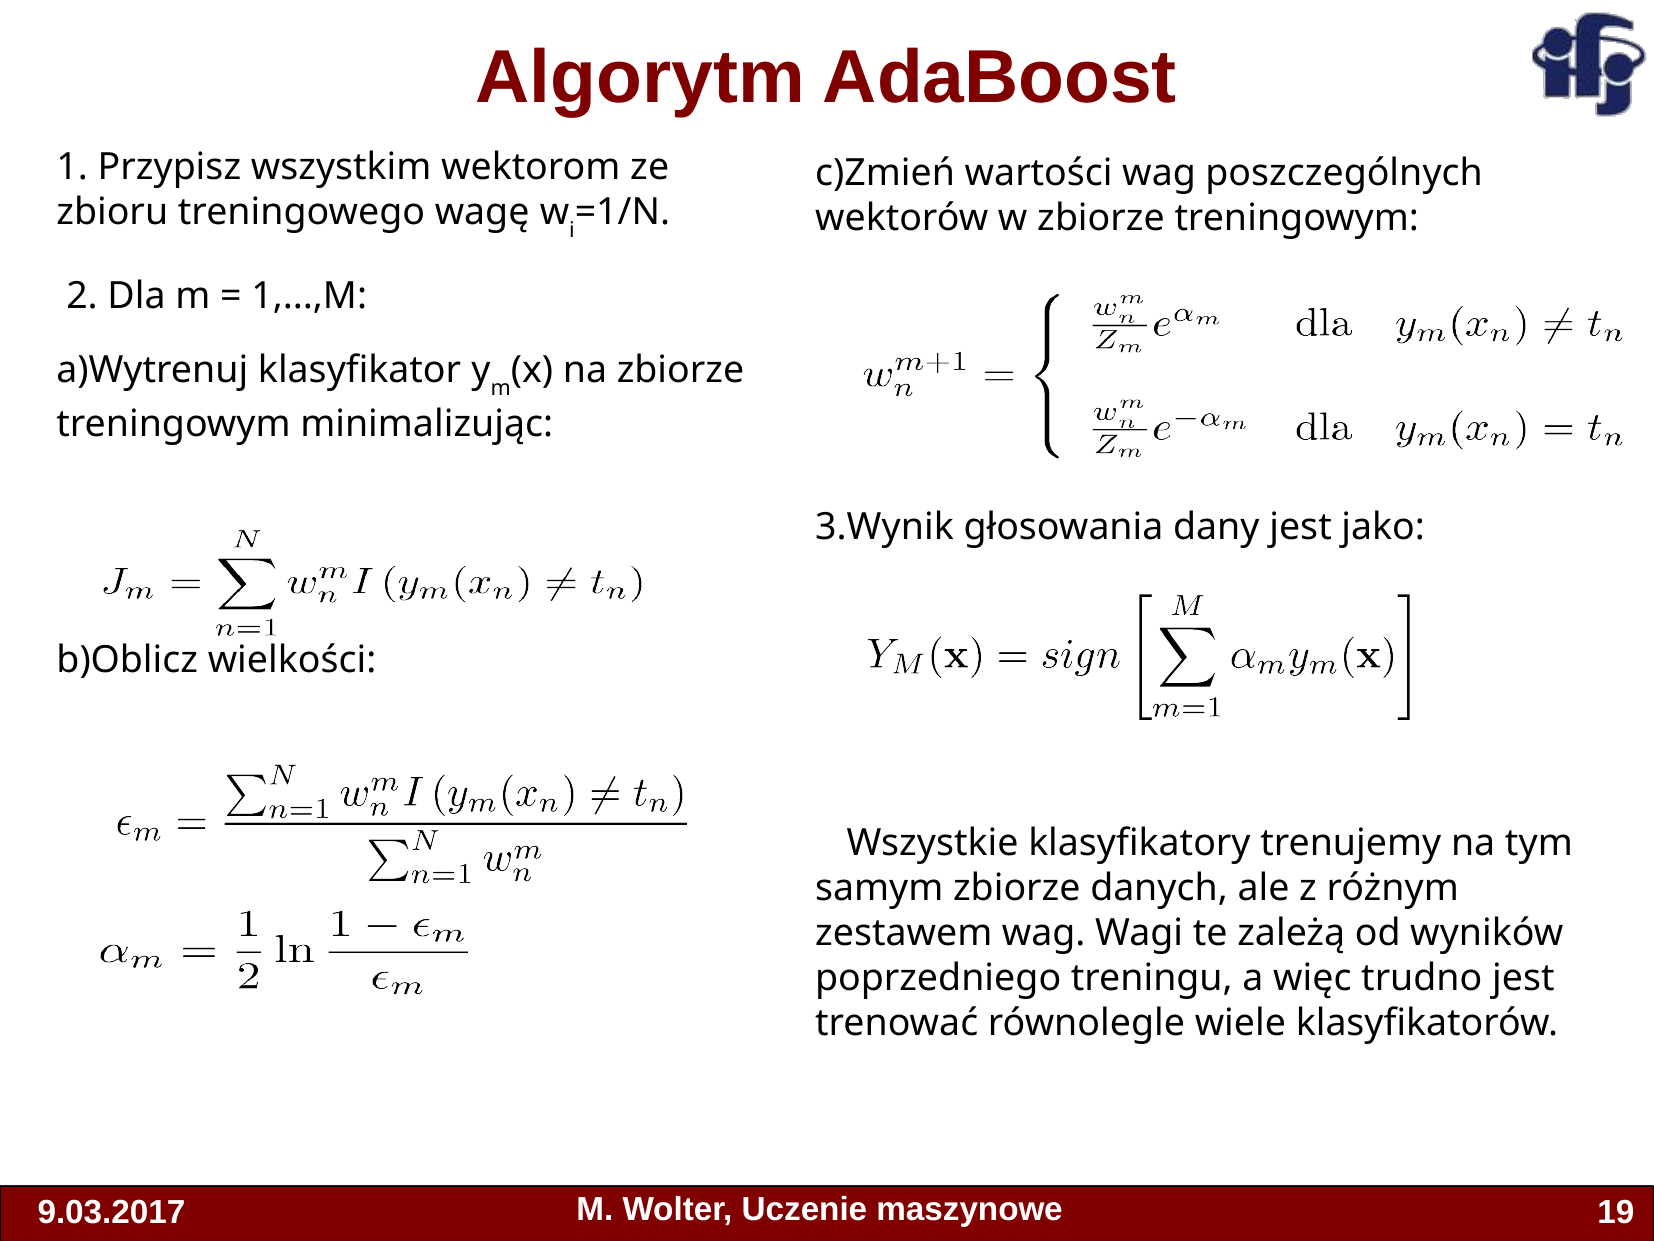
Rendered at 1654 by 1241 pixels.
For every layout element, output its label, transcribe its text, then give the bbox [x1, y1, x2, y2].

picture [1525, 0, 1654, 129]
picture [95, 905, 473, 999]
picture [112, 760, 692, 886]
picture [859, 289, 1654, 462]
list Zmień wartości wag poszczególnych wektorów w zbiorze treningowym: Wynik głosowania dany jest jako: Wszystkie klasyfikatory trenujemy na tym samym zbiorze danych, ale z różnym zestawem wag. Wagi te zależą od wyników poprzedniego treningu, a więc trudno jest trenować równolegle wiele klasyfikatorów. [815, 147, 1595, 1109]
picture [863, 589, 1426, 724]
picture [97, 525, 650, 638]
title Algorytm AdaBoost [82, 25, 1571, 121]
list 1. Przypisz wszystkim wektorom ze zbioru treningowego wagę wi=1/N. 2. Dla m = 1,...,M: Wytrenuj klasyfikator ym(x) na zbiorze treningowym minimalizując: Oblicz wielkości: [56, 142, 783, 1108]
